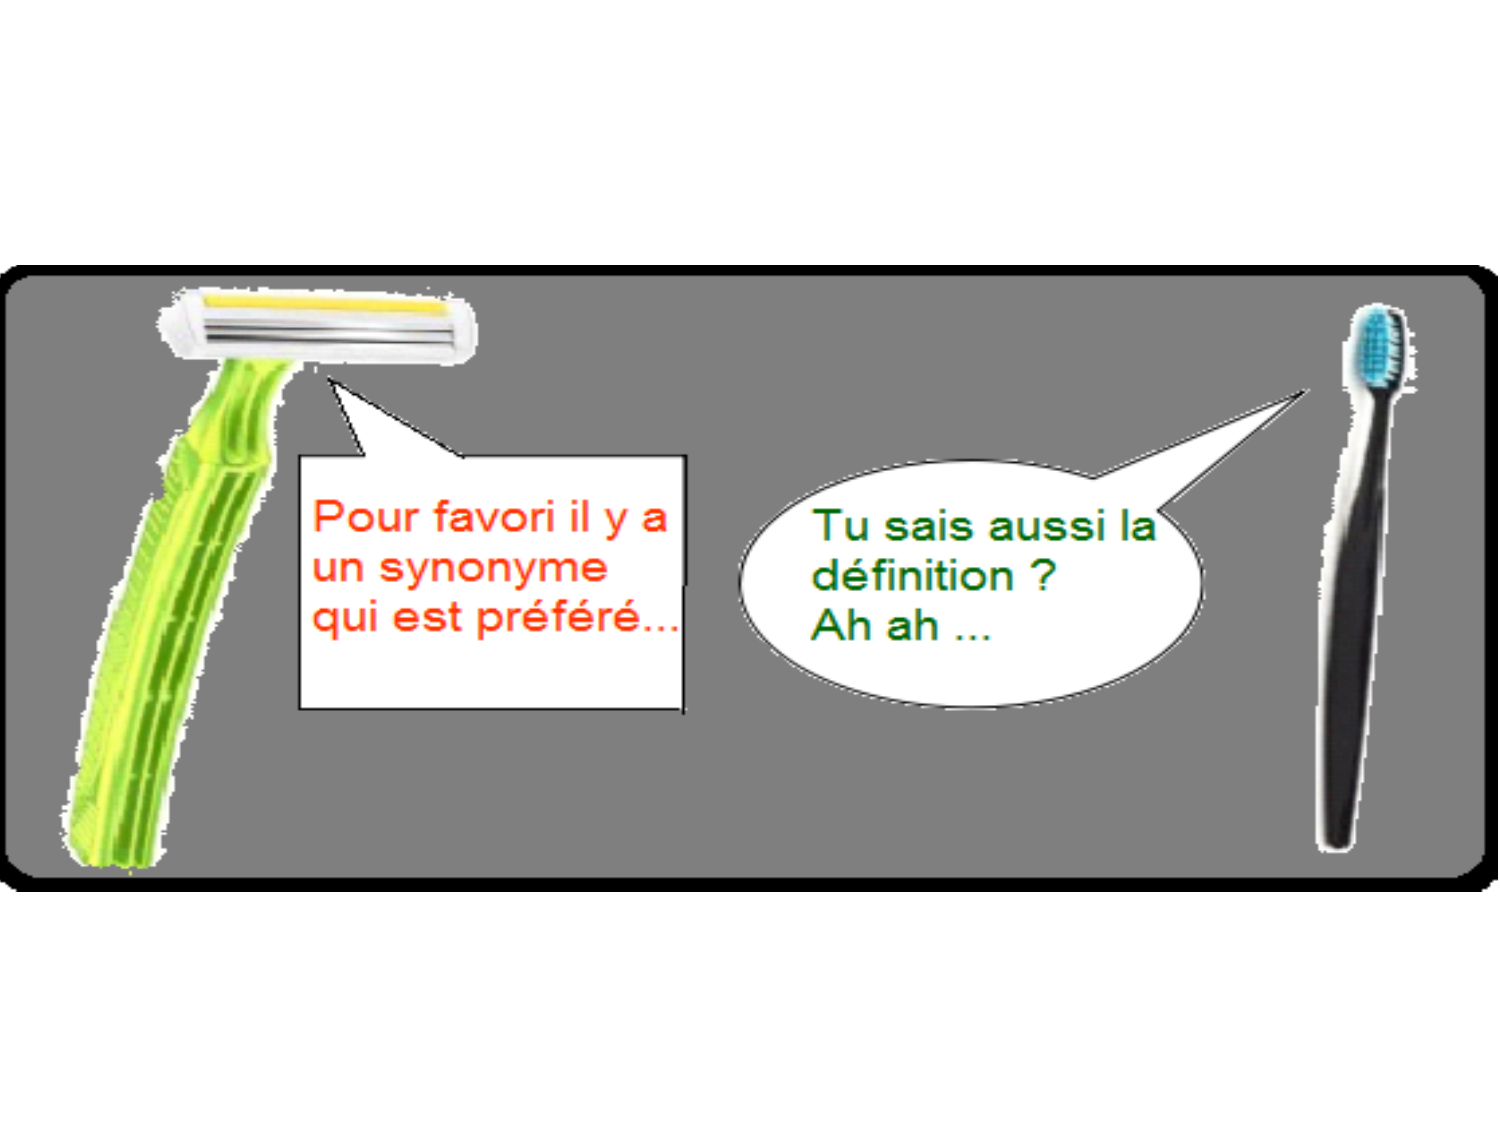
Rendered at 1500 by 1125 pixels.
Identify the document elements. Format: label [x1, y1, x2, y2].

chart [0, 265, 1498, 892]
